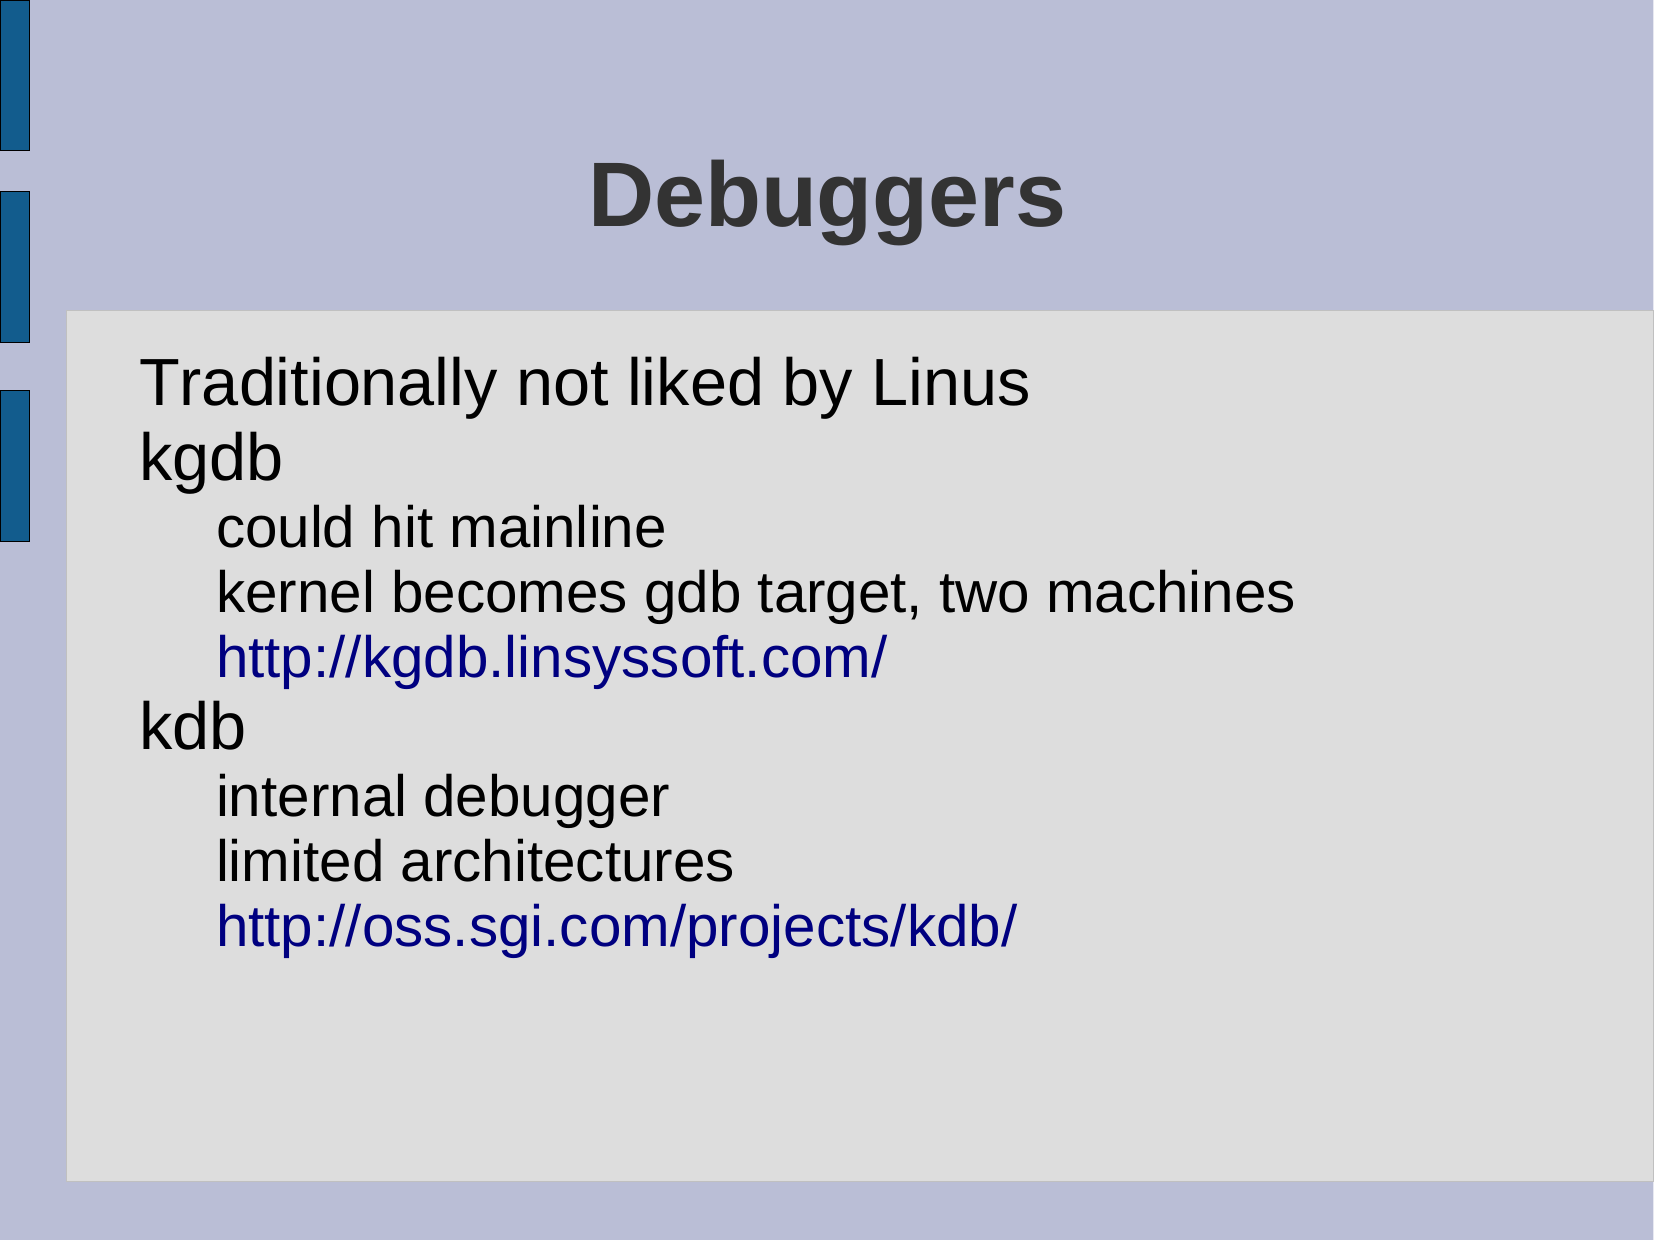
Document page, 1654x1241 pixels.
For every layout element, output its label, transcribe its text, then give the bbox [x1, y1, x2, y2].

list Traditionally not liked by Linus kgdb could hit mainline kernel becomes gdb target, two machines http://kgdb.linsyssoft.com/ kdb internal debugger limited architectures http://oss.sgi.com/projects/kdb/ [121, 344, 1534, 1112]
title Debuggers [121, 98, 1534, 291]
